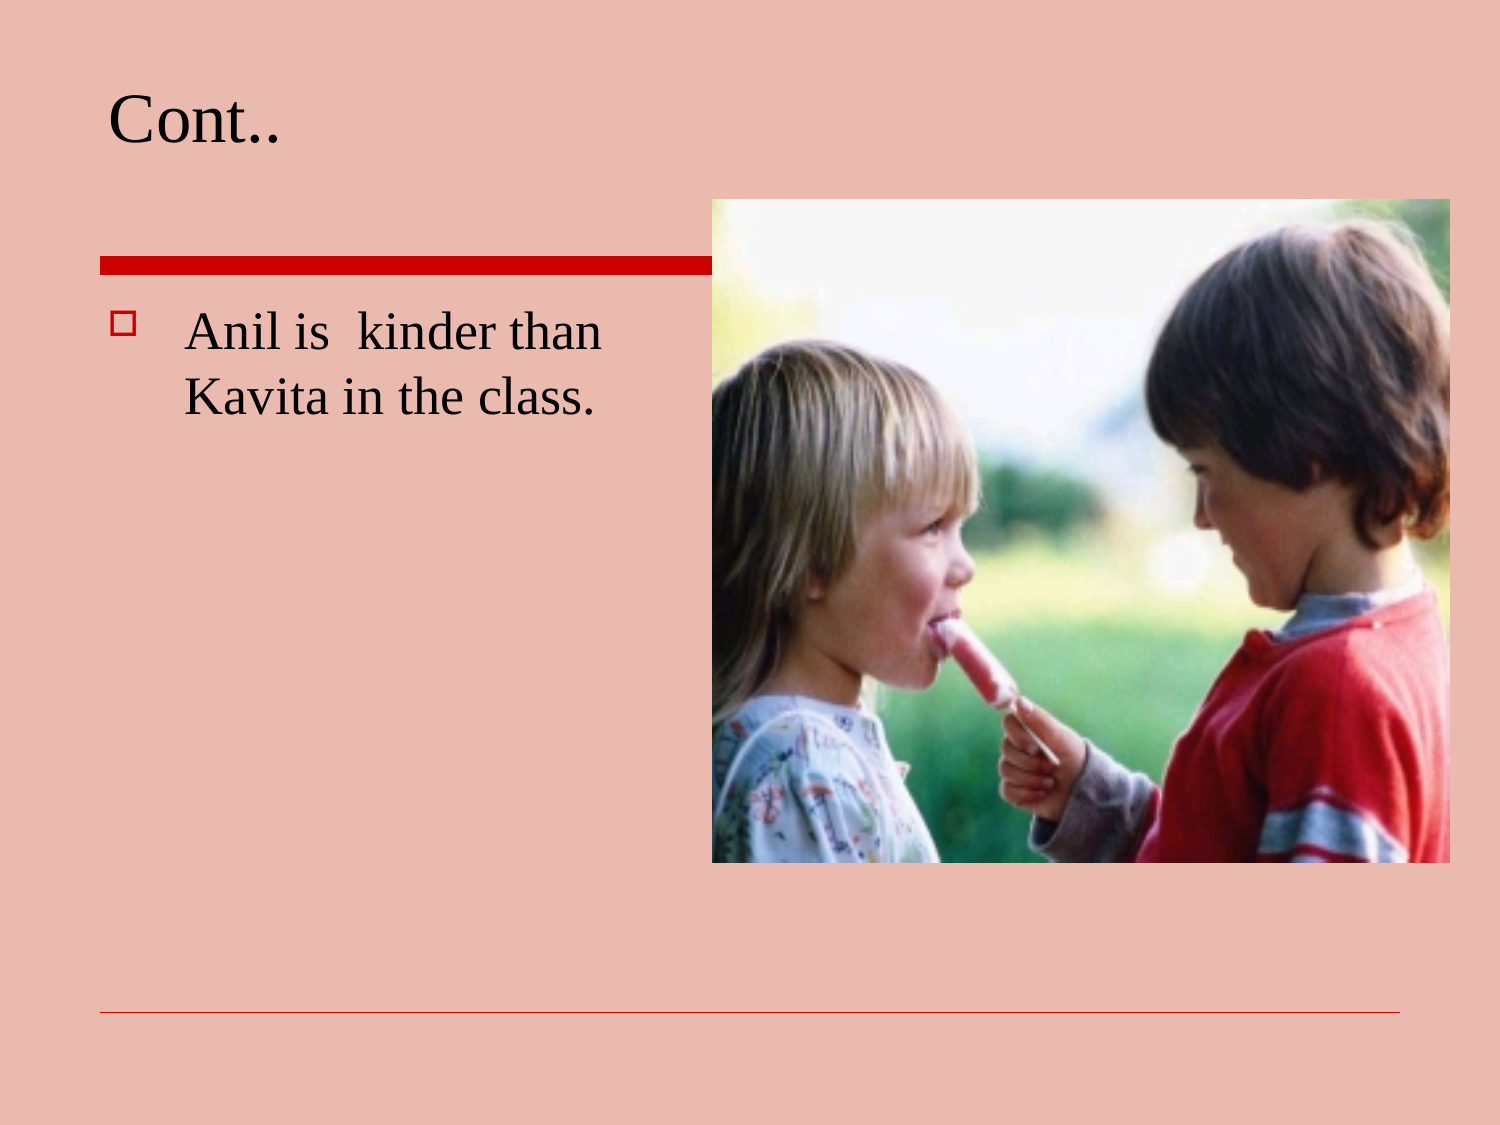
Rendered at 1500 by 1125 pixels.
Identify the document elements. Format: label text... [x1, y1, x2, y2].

list Anil is kinder than Kavita in the class. [92, 287, 738, 988]
title Cont.. [94, 49, 1407, 250]
picture [712, 199, 1450, 863]
